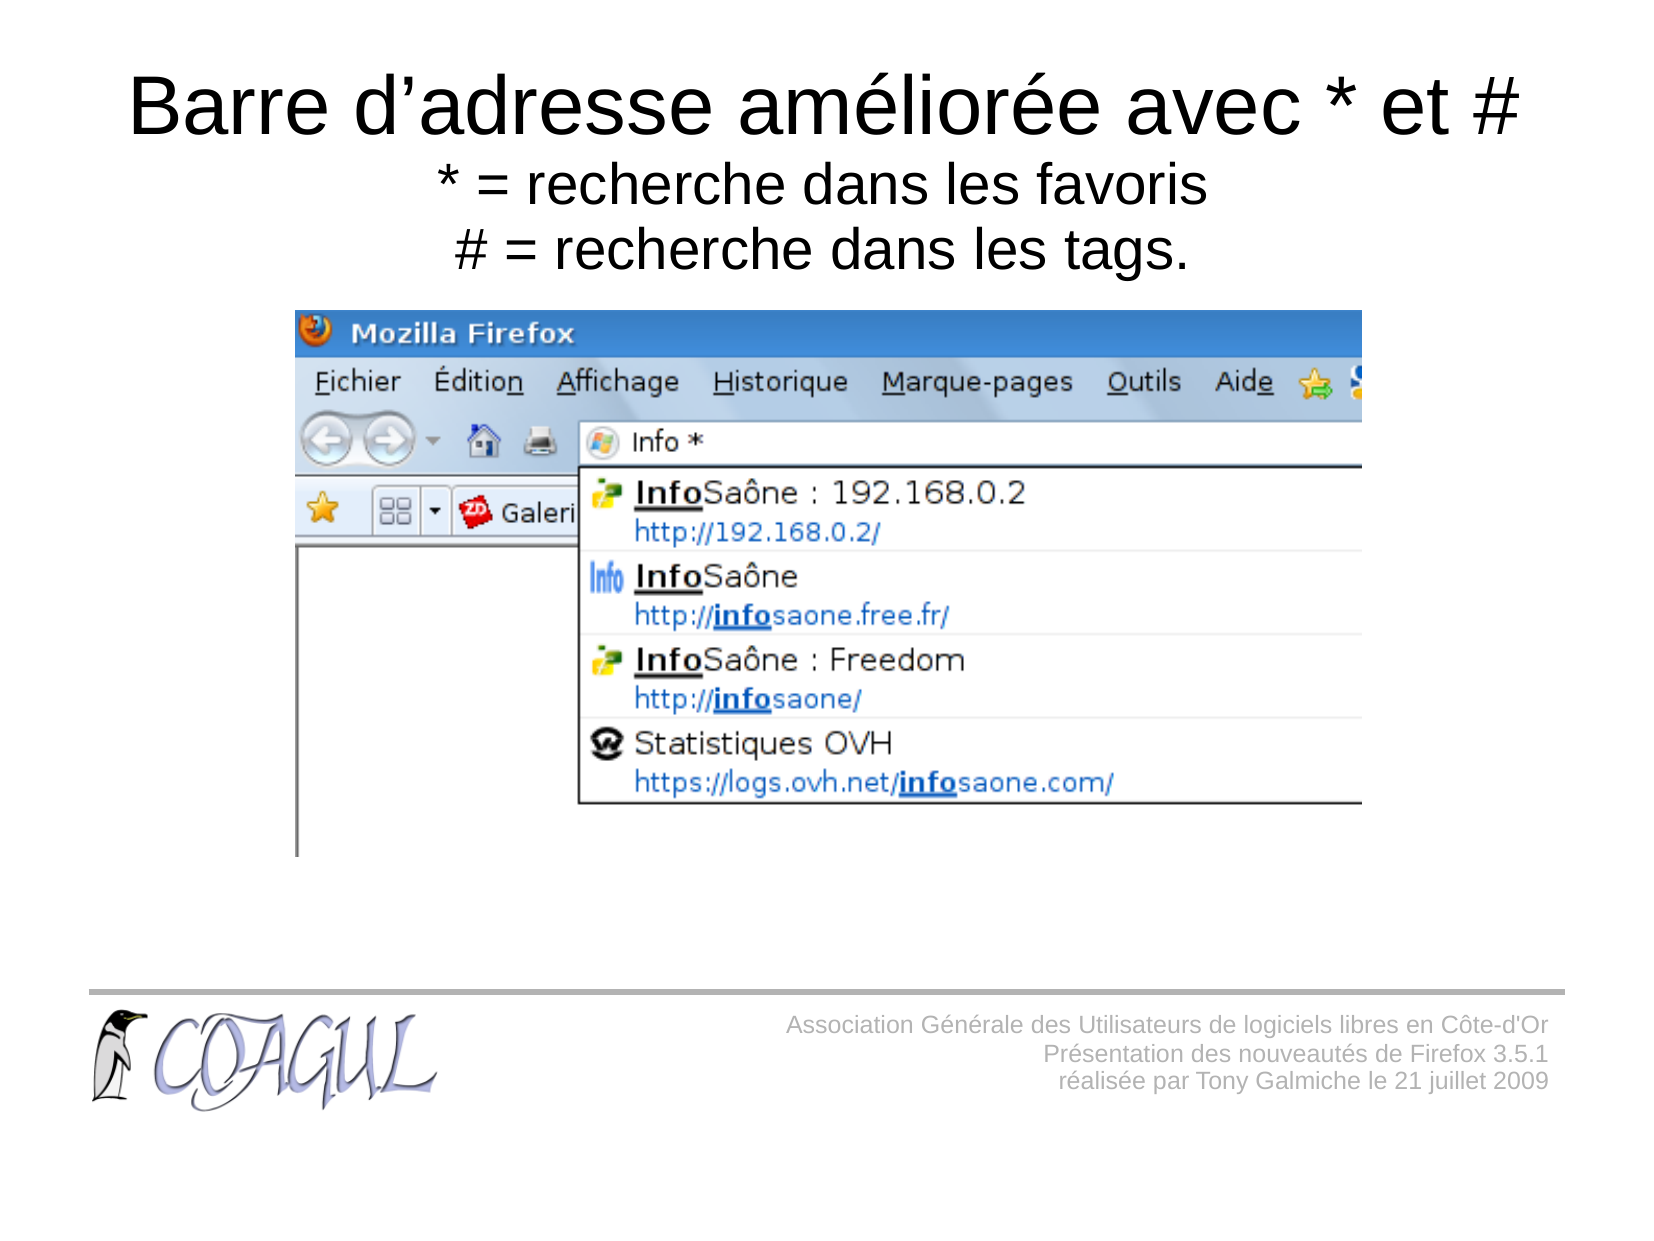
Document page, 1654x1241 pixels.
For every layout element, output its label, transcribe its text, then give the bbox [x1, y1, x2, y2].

title Barre d’adresse améliorée avec * et # * = recherche dans les favoris # = recherche dans les tags. [82, 59, 1565, 283]
picture [295, 310, 1362, 857]
picture [88, 1006, 443, 1117]
